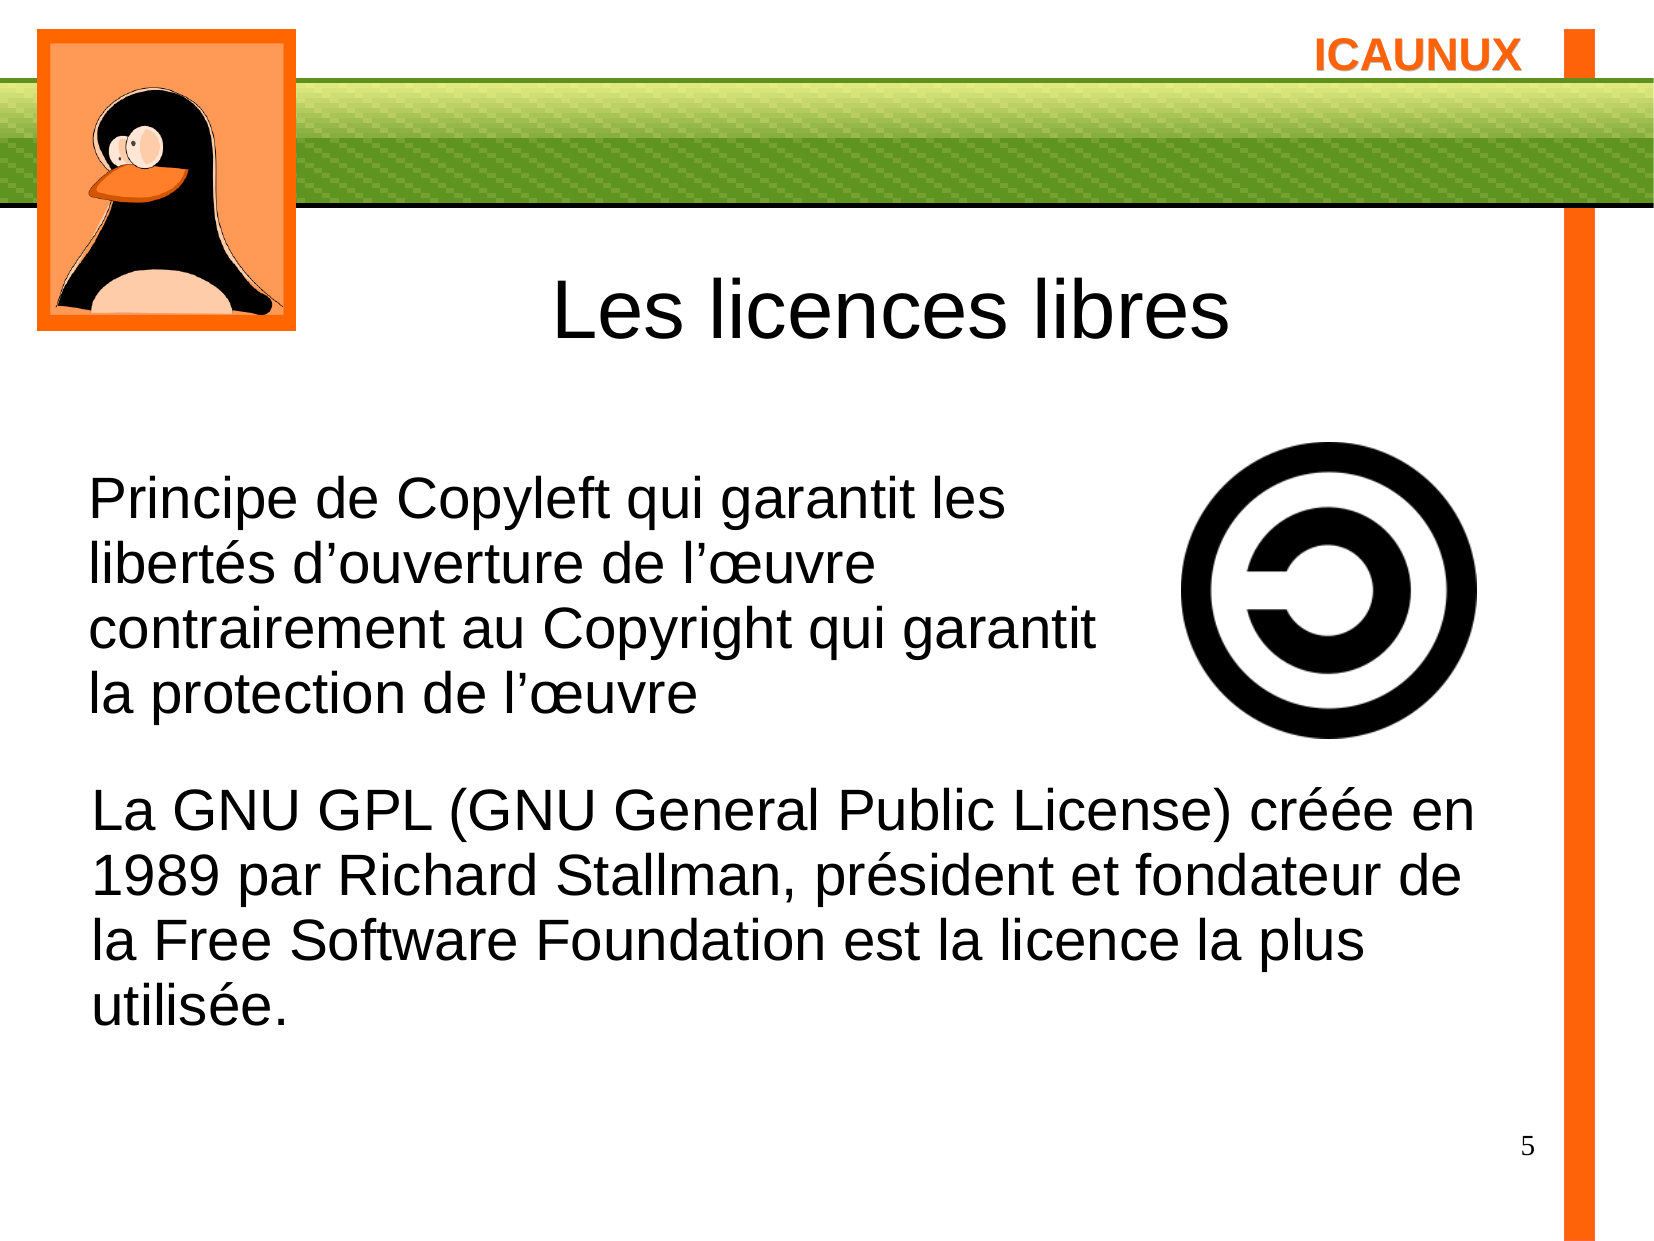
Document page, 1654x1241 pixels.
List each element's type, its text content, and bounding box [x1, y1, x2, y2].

text_box La GNU GPL (GNU General Public License) créée en 1989 par Richard Stallman, président et fondateur de la Free Software Foundation est la licence la plus utilisée. [76, 770, 1506, 1093]
title Les licences libres [301, 235, 1483, 384]
picture [1181, 442, 1477, 739]
picture [0, 29, 1654, 331]
list Principe de Copyleft qui garantit les libertés d’ouverture de l’œuvre contrairement au Copyright qui garantit la protection de l’œuvre [88, 466, 1134, 770]
